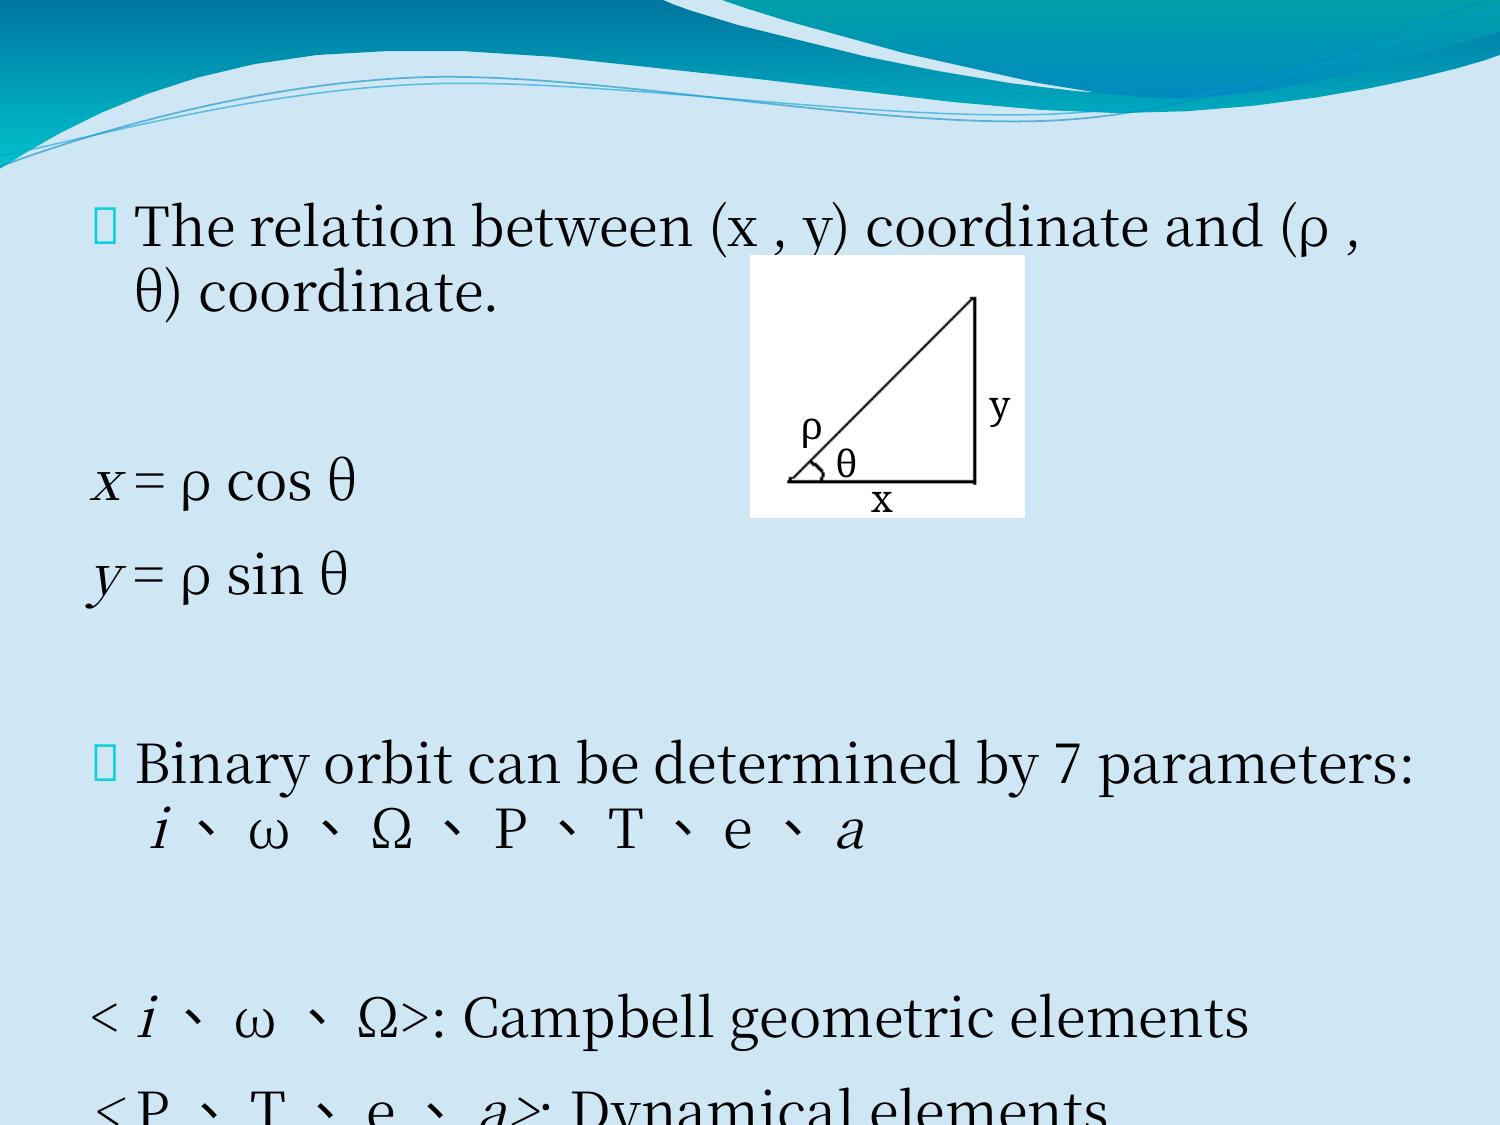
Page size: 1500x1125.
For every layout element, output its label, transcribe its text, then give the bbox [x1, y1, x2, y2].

picture [750, 255, 1025, 518]
text_box θ [820, 432, 857, 493]
list The relation between (x , y) coordinate and (ρ , θ) coordinate. x = ρ cos θ y = ρ sin θ Binary orbit can be determined by 7 parameters: i、ω、Ω、P、T、e、a < i、ω、Ω>: Campbell geometric elements < P、T、e、a>: Dynamical elements [75, 90, 1425, 1038]
text_box θ [841, 450, 851, 462]
text_box y [974, 373, 1081, 434]
text_box ρ [785, 349, 845, 455]
text_box θ [841, 463, 851, 475]
text_box x [856, 467, 916, 528]
